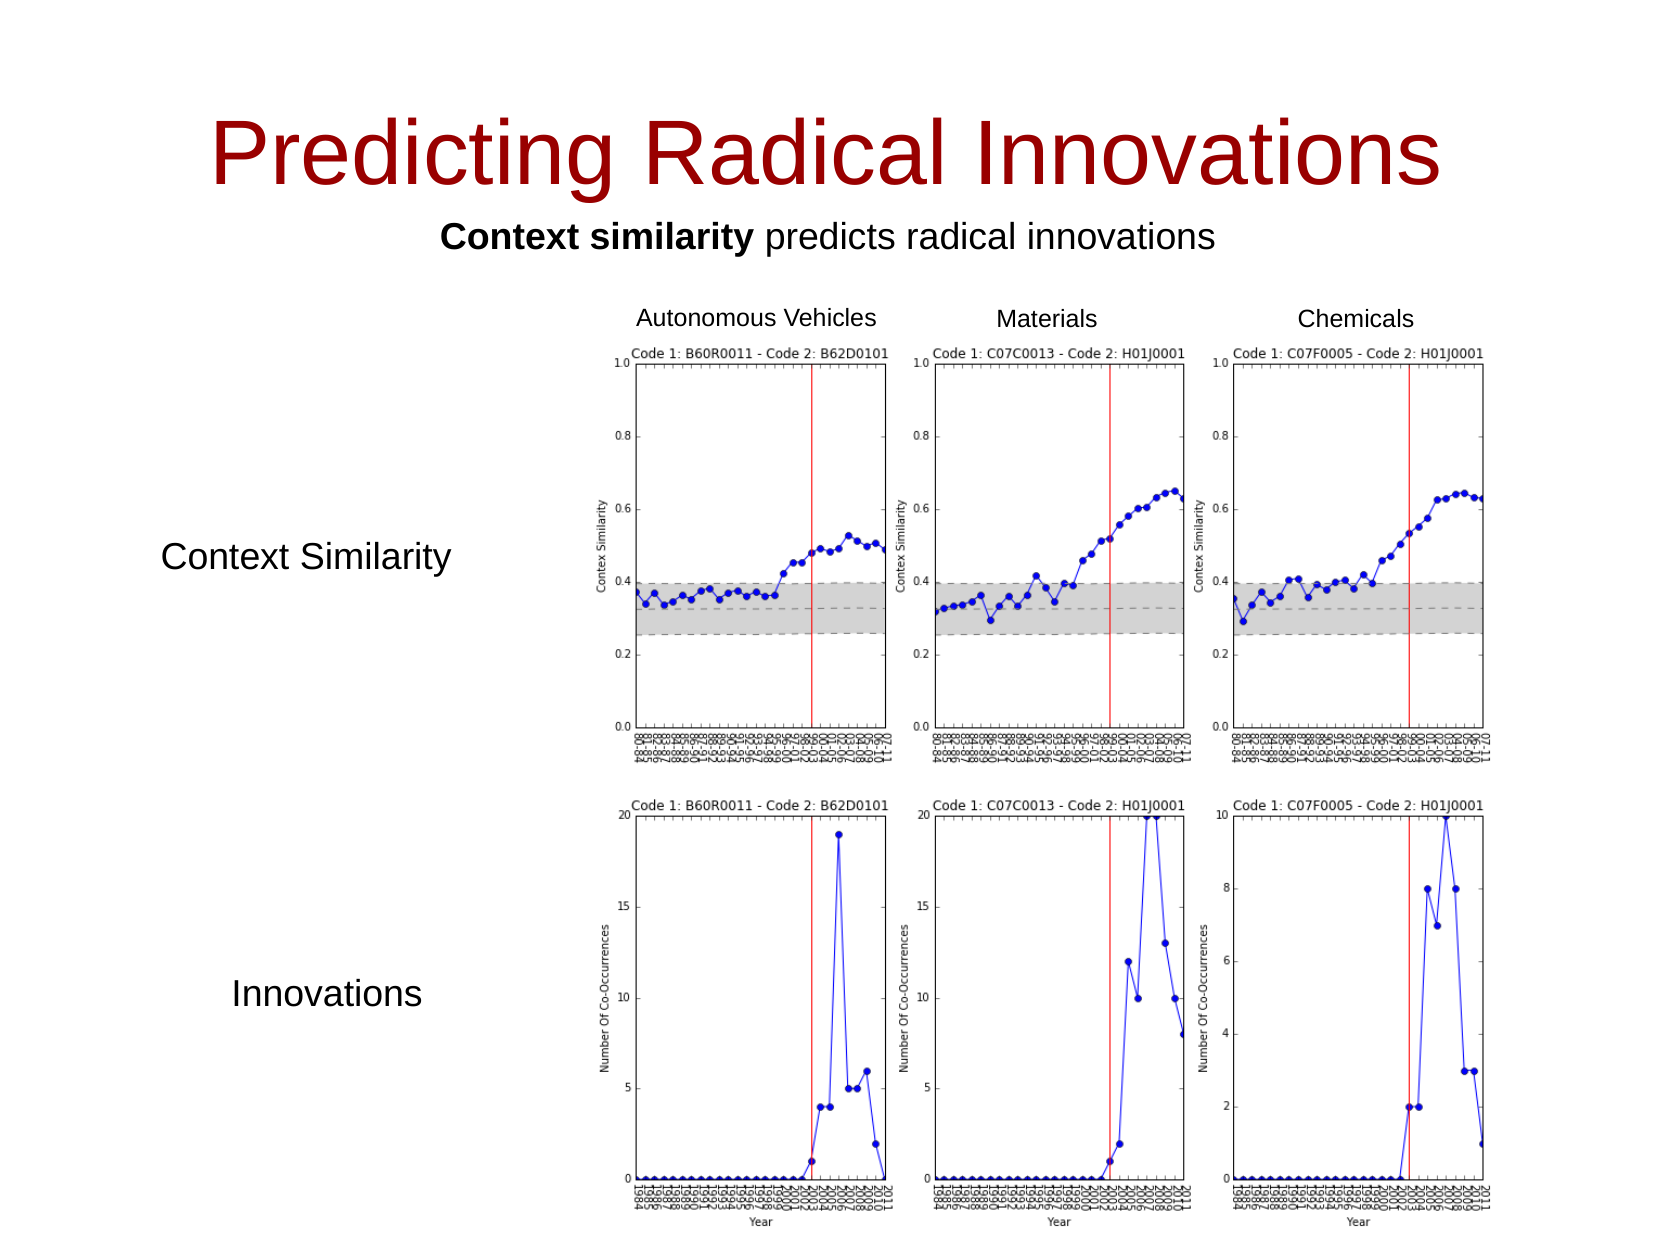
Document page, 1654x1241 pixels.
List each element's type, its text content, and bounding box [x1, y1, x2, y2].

text_box Context Similarity [145, 527, 467, 585]
text_box Innovations [216, 964, 438, 1022]
text_box Materials [981, 296, 1113, 340]
text_box Context similarity predicts radical innovations [425, 207, 1231, 266]
title Predicting Radical Innovations [82, 49, 1571, 257]
text_box Autonomous Vehicles [621, 296, 893, 340]
text_box Chemicals [1282, 296, 1430, 340]
picture [499, 317, 1592, 1238]
